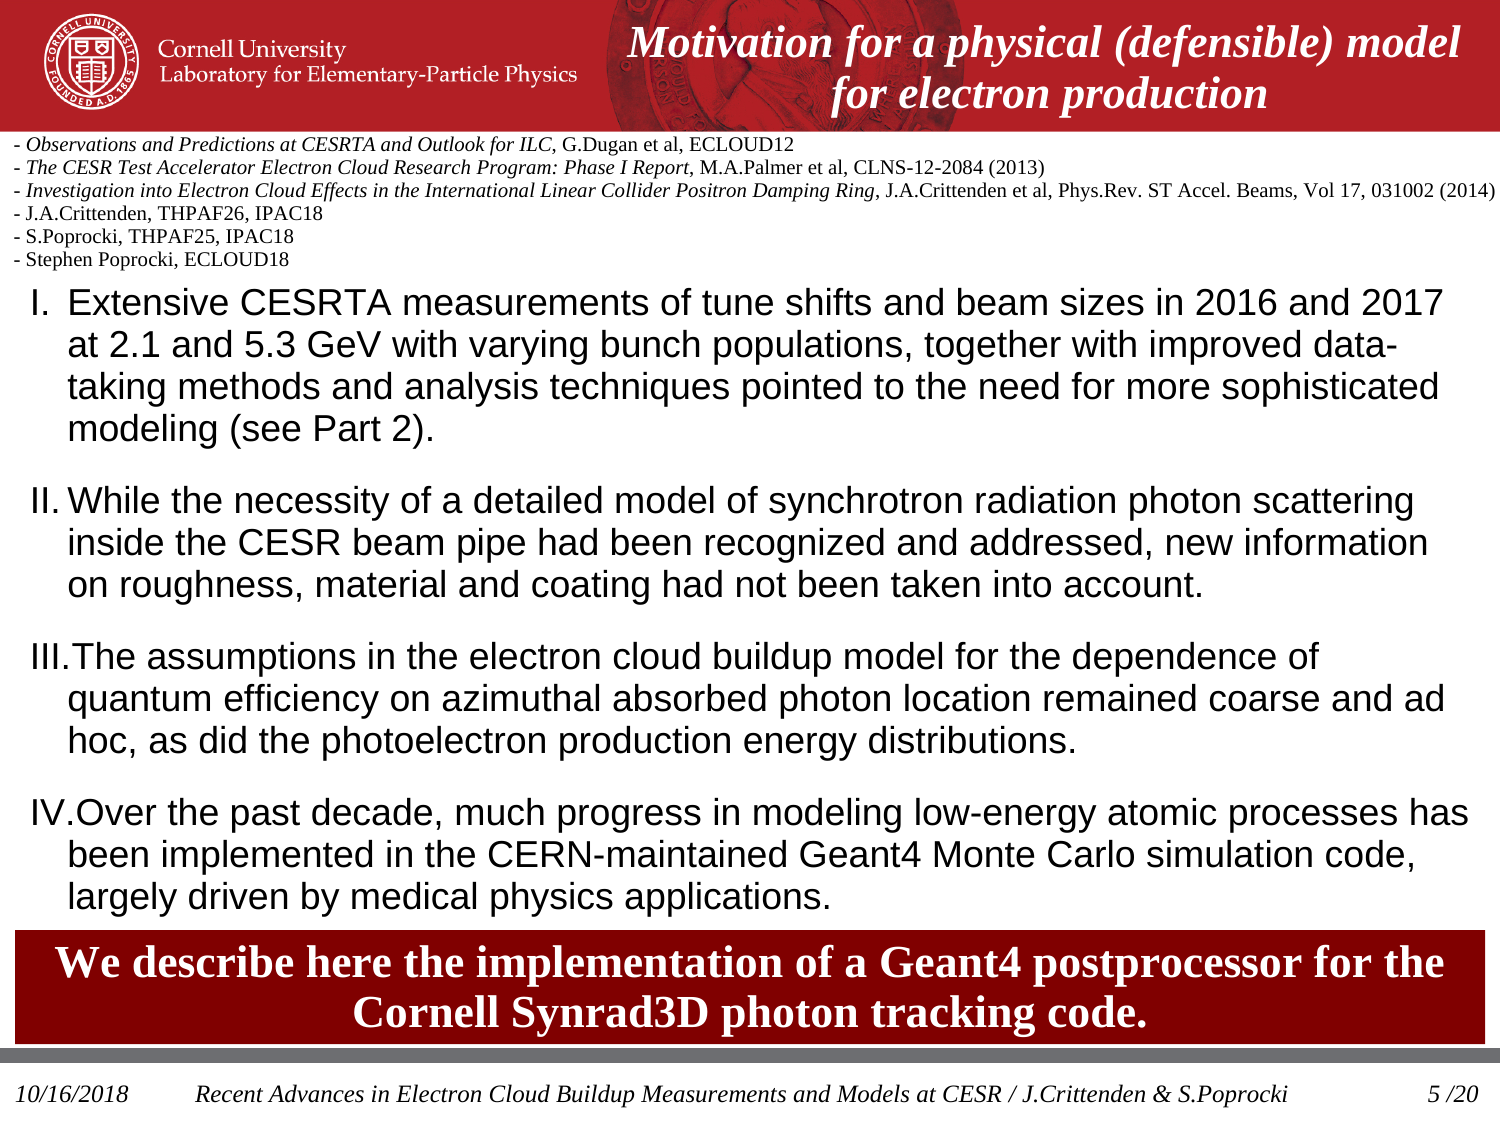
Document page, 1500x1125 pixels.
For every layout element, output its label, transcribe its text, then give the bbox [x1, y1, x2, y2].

text_box We describe here the implementation of a Geant4 postprocessor for the Cornell Synrad3D photon tracking code. [15, 930, 1486, 1045]
picture [0, 0, 600, 125]
text_box Extensive CESRTA measurements of tune shifts and beam sizes in 2016 and 2017 at 2.1 and 5.3 GeV with varying bunch populations, together with improved data-taking methods and analysis techniques pointed to the need for more sophisticated modeling (see Part 2). While the necessity of a detailed model of synchrotron radiation photon scattering inside the CESR beam pipe had been recognized and addressed, new information on roughness, material and coating had not been taken into account. The assumptions in the electron cloud buildup model for the dependence of quantum efficiency on azimuthal absorbed photon location remained coarse and ad hoc, as did the photoelectron production energy distributions. Over the past decade, much progress in modeling low-energy atomic processes has been implemented in the CERN-maintained Geant4 Monte Carlo simulation code, largely driven by medical physics applications. [15, 282, 1486, 926]
text_box - Observations and Predictions at CESRTA and Outlook for ILC, G.Dugan et al, ECLOUD12 - The CESR Test Accelerator Electron Cloud Research Program: Phase I Report, M.A.Palmer et al, CLNS-12-2084 (2013) - Investigation into Electron Cloud Effects in the International Linear Collider Positron Damping Ring, J.A.Crittenden et al, Phys.Rev. ST Accel. Beams, Vol 17, 031002 (2014) - J.A.Crittenden, THPAF26, IPAC18 - S.Poprocki, THPAF25, IPAC18 - Stephen Poprocki, ECLOUD18 [0, 125, 1500, 282]
title Motivation for a physical (defensible) model for electron production [600, 0, 1500, 125]
